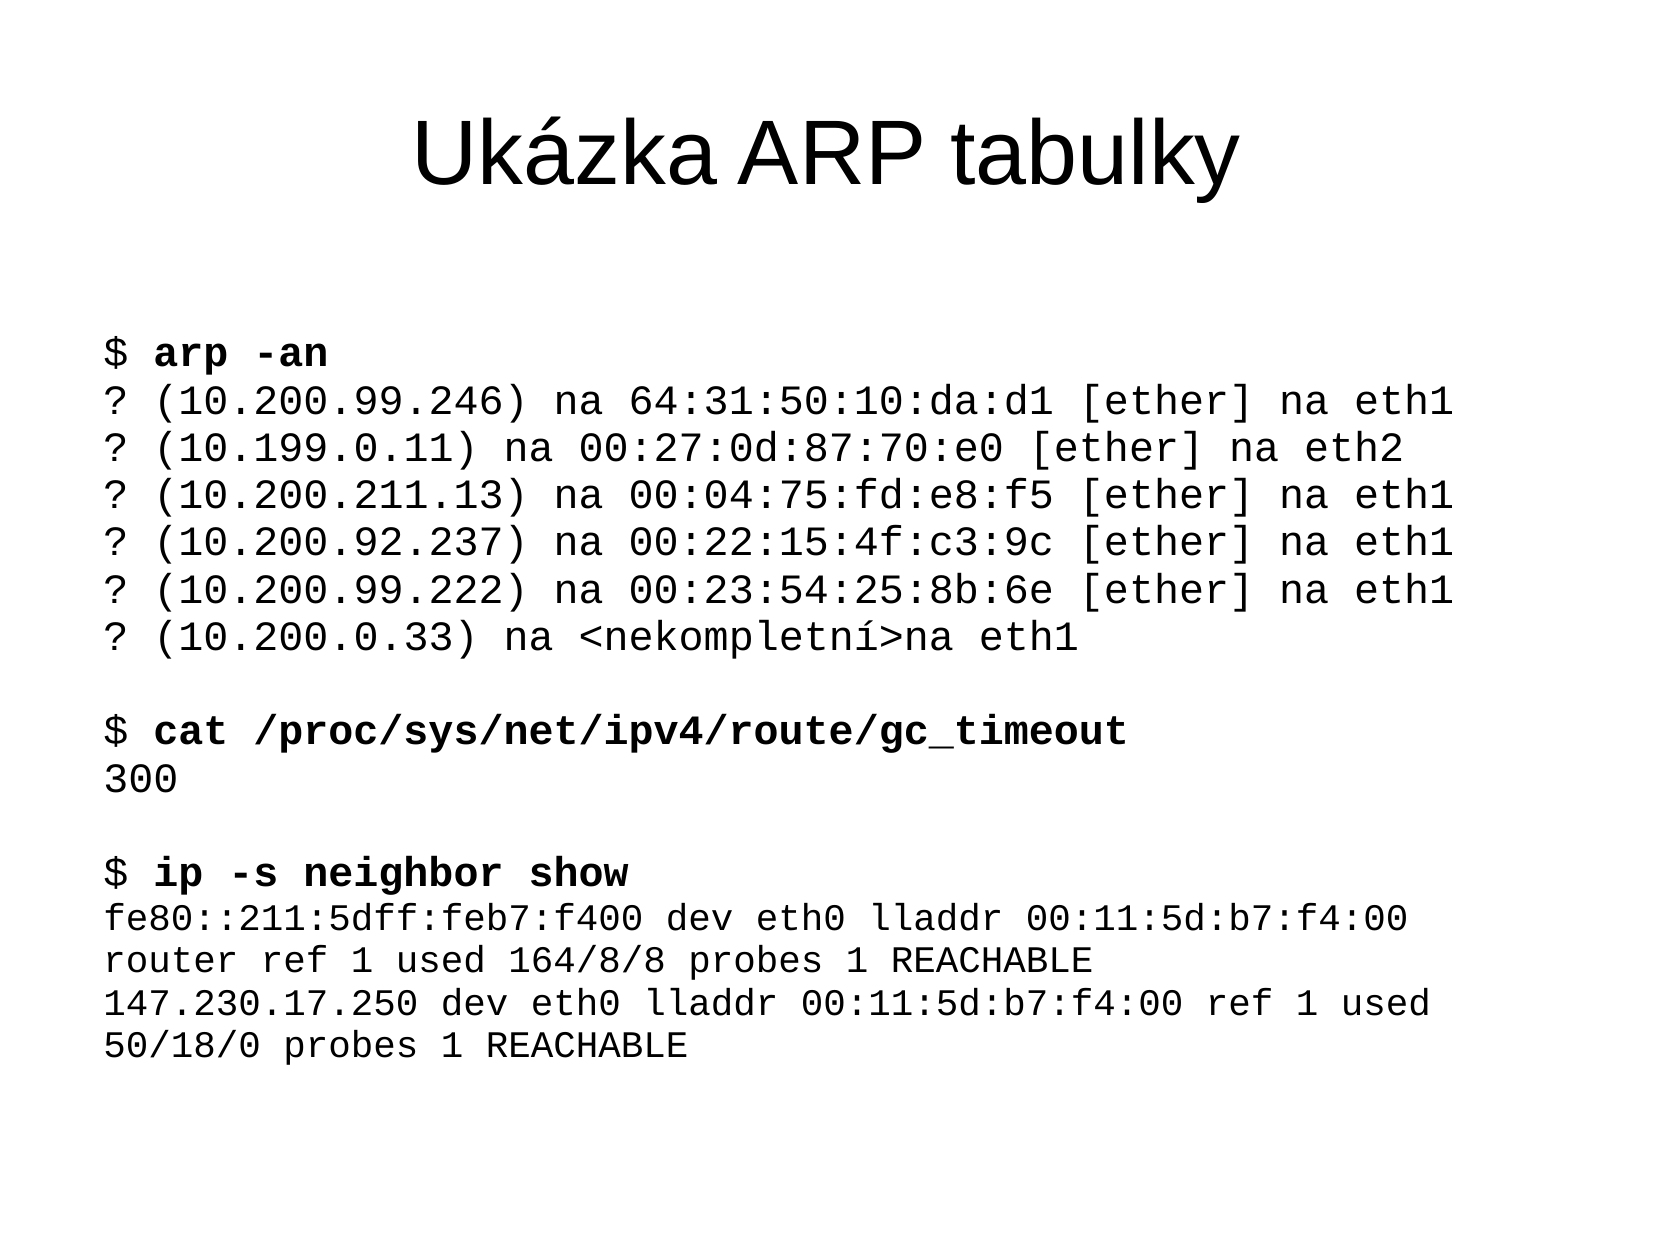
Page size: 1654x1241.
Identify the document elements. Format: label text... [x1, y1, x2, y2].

title Ukázka ARP tabulky [82, 49, 1571, 257]
text_box $ arp -an ? (10.200.99.246) na 64:31:50:10:da:d1 [ether] na eth1 ? (10.199.0.11) na 00:27:0d:87:70:e0 [ether] na eth2 ? (10.200.211.13) na 00:04:75:fd:e8:f5 [ether] na eth1 ? (10.200.92.237) na 00:22:15:4f:c3:9c [ether] na eth1 ? (10.200.99.222) na 00:23:54:25:8b:6e [ether] na eth1 ? (10.200.0.33) na <nekompletní>na eth1 $ cat /proc/sys/net/ipv4/route/gc_timeout 300 $ ip -s neighbor show fe80::211:5dff:feb7:f400 dev eth0 lladdr 00:11:5d:b7:f4:00 router ref 1 used 164/8/8 probes 1 REACHABLE 147.230.17.250 dev eth0 lladdr 00:11:5d:b7:f4:00 ref 1 used 50/18/0 probes 1 REACHABLE [88, 324, 1565, 1077]
